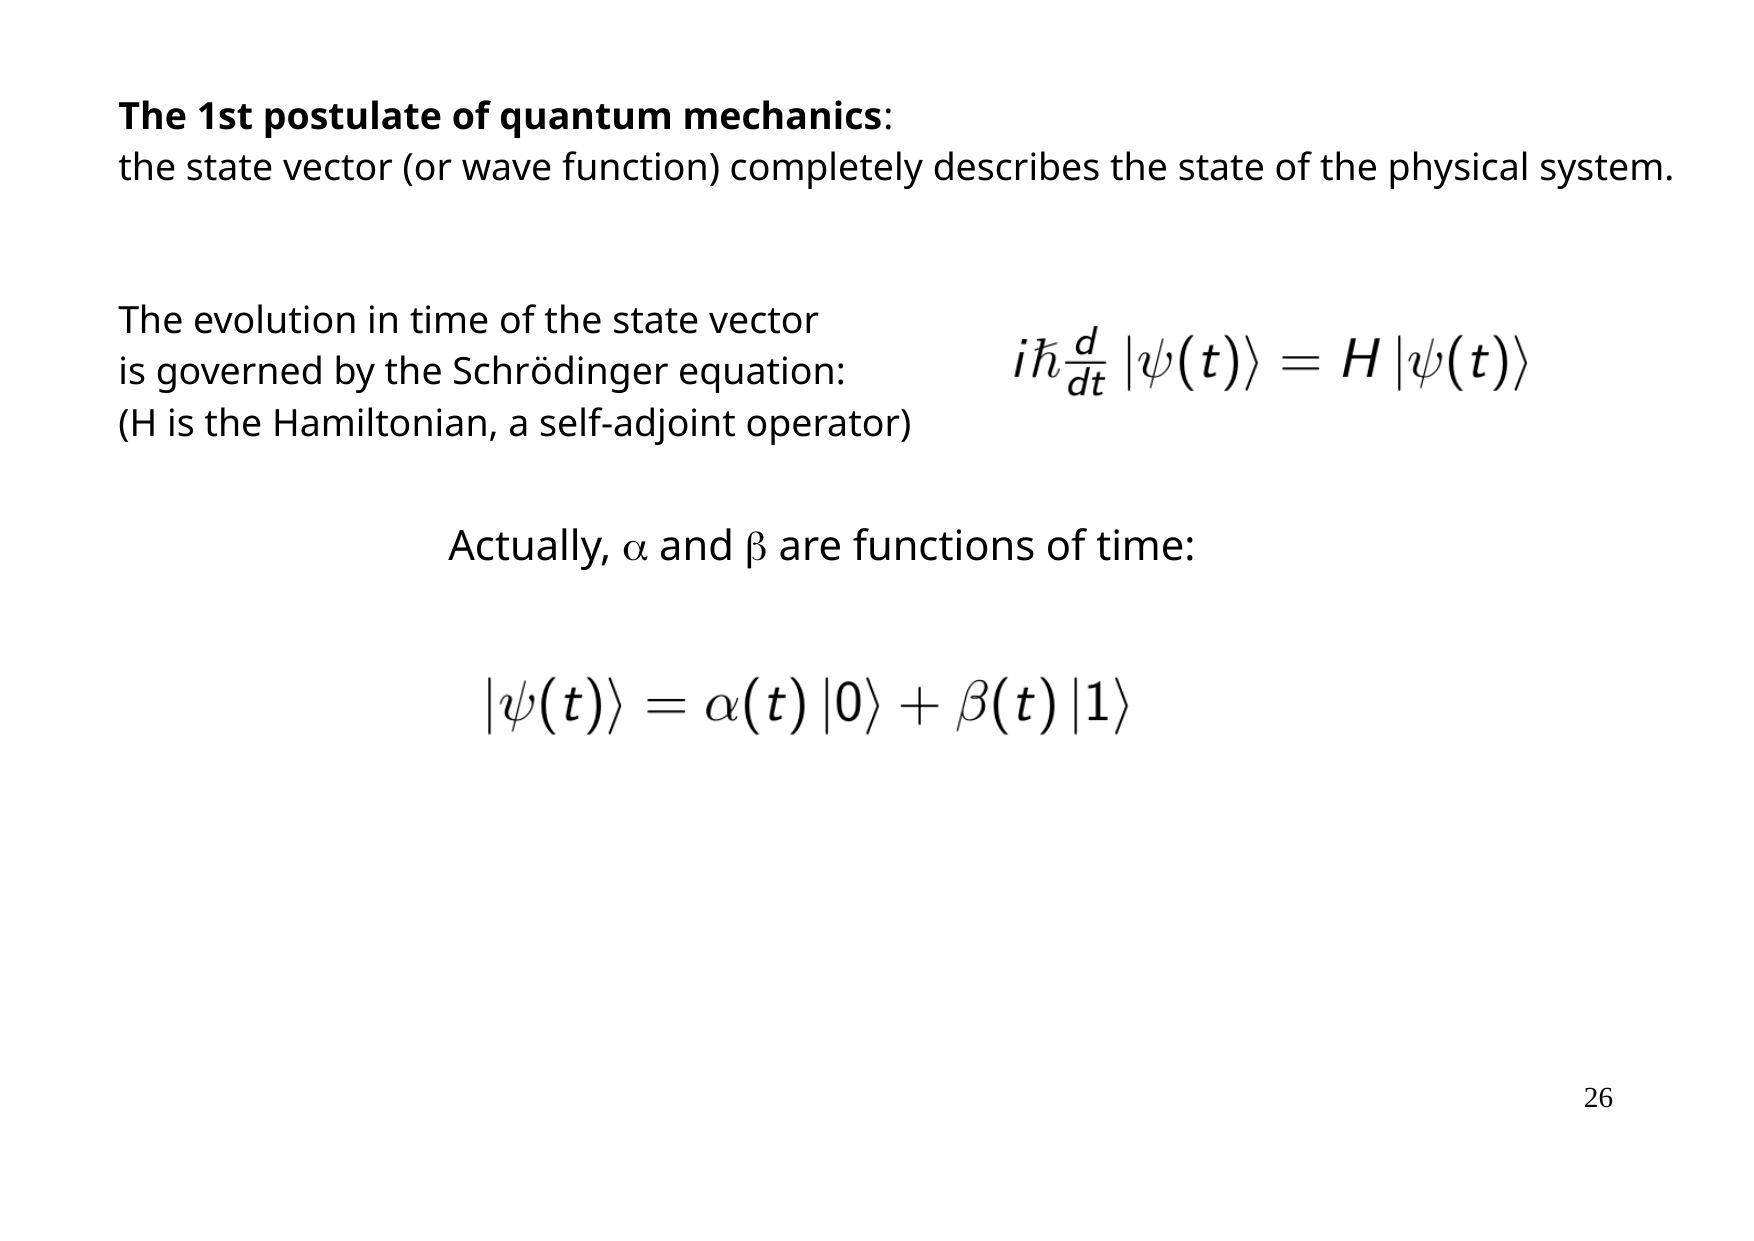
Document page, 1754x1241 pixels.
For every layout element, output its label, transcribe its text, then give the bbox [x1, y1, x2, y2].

picture [969, 284, 1570, 432]
picture [433, 639, 1184, 768]
text_box Actually, α and β are functions of time: [433, 508, 1216, 578]
text_box The 1st postulate of quantum mechanics: the state vector (or wave function) completely describes the state of the physical system. The evolution in time of the state vector is governed by the Schrödinger equation: (H is the Hamiltonian, a self-adjoint operator) [103, 82, 1660, 442]
